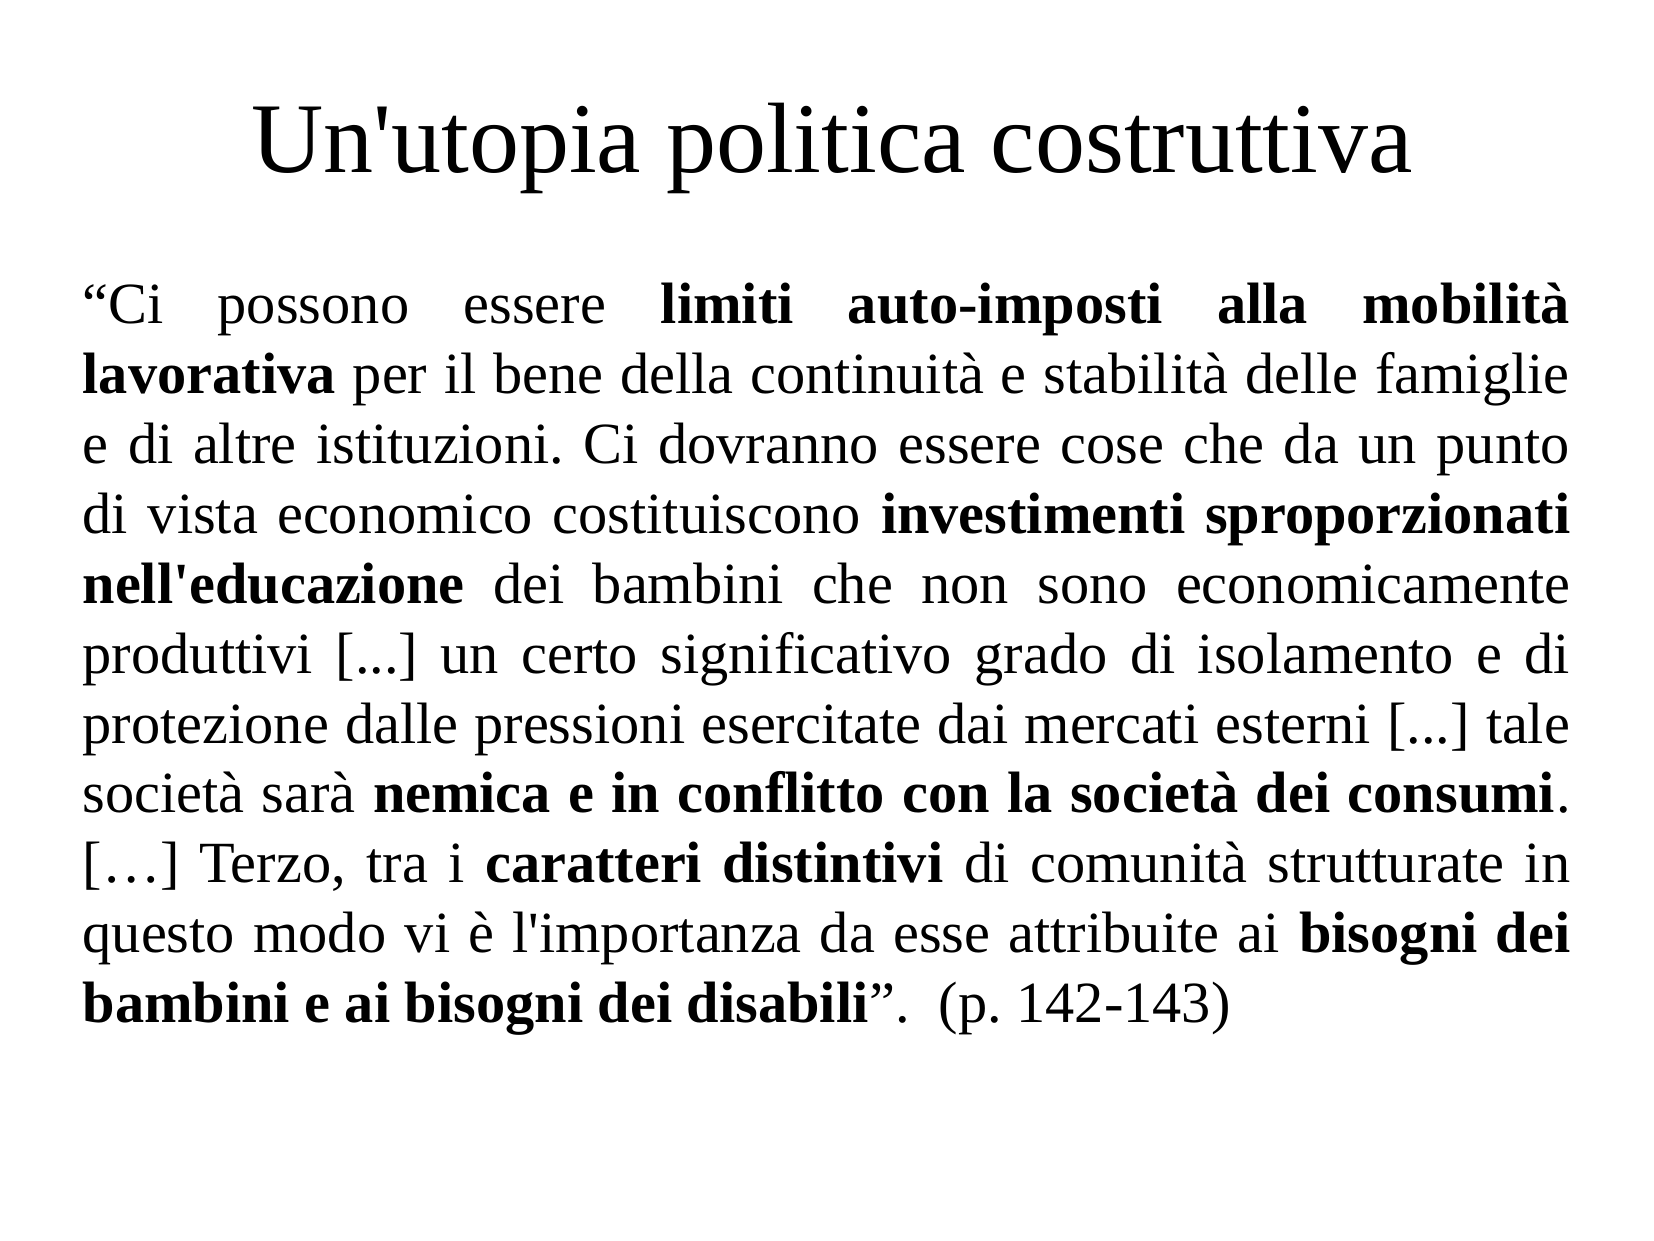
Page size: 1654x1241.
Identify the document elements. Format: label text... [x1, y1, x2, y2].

list “Ci possono essere limiti auto-imposti alla mobilità lavorativa per il bene della continuità e stabilità delle famiglie e di altre istituzioni. Ci dovranno essere cose che da un punto di vista economico costituiscono investimenti sproporzionati nell'educazione dei bambini che non sono economicamente produttivi [...] un certo significativo grado di isolamento e di protezione dalle pressioni esercitate dai mercati esterni [...] tale società sarà nemica e in conflitto con la società dei consumi. […] Terzo, tra i caratteri distintivi di comunità strutturate in questo modo vi è l'importanza da esse attribuite ai bisogni dei bambini e ai bisogni dei disabili”. (p. 142-143) [82, 265, 1571, 1241]
title Un'utopia politica costruttiva [88, 29, 1577, 237]
